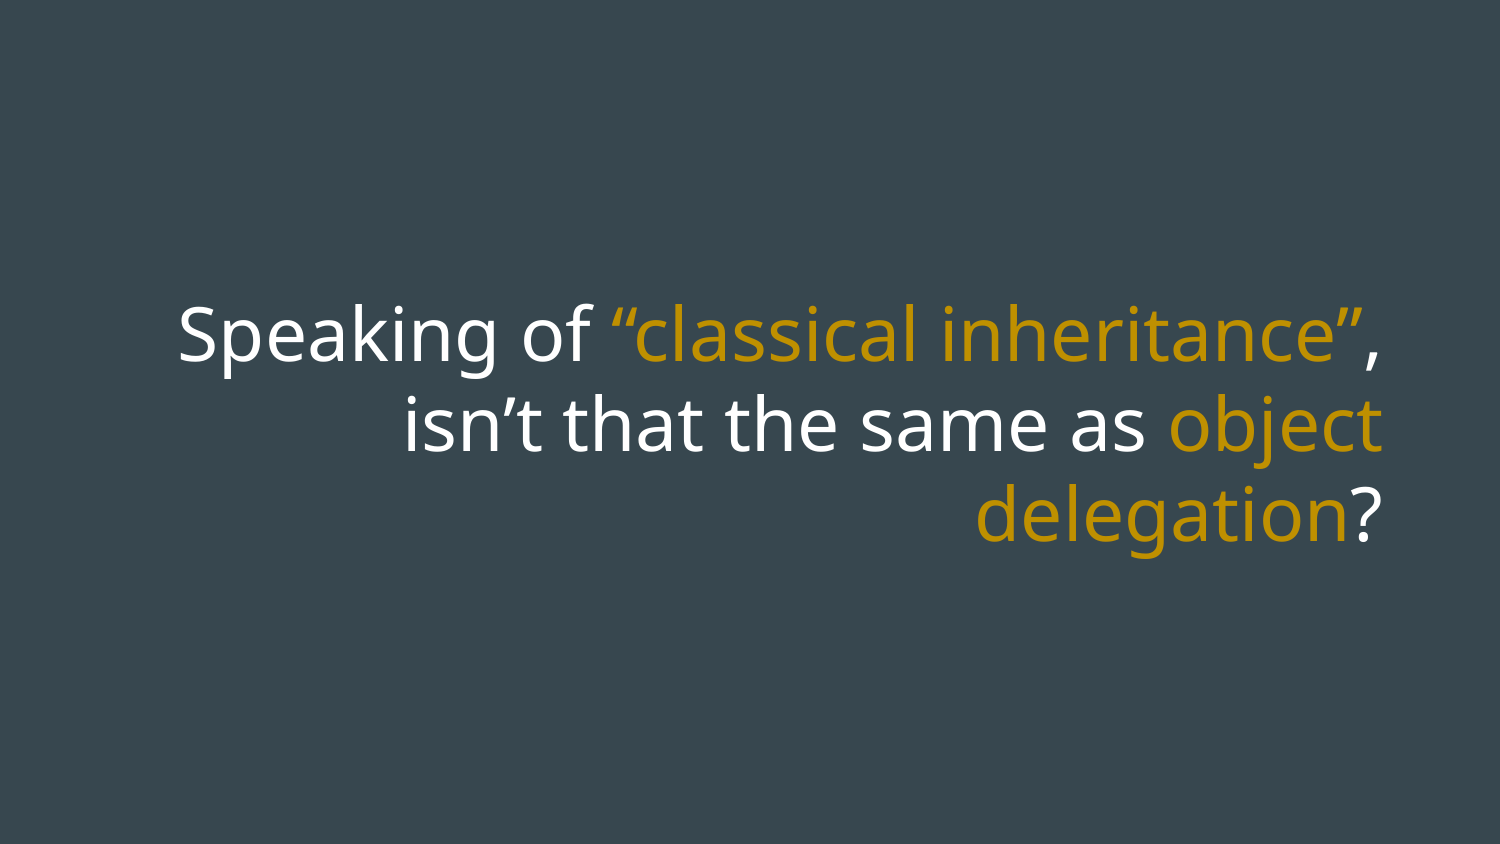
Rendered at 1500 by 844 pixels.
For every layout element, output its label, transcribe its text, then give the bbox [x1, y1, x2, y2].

title Speaking of “classical inheritance”, isn’t that the same as object delegation? [110, 351, 1399, 493]
